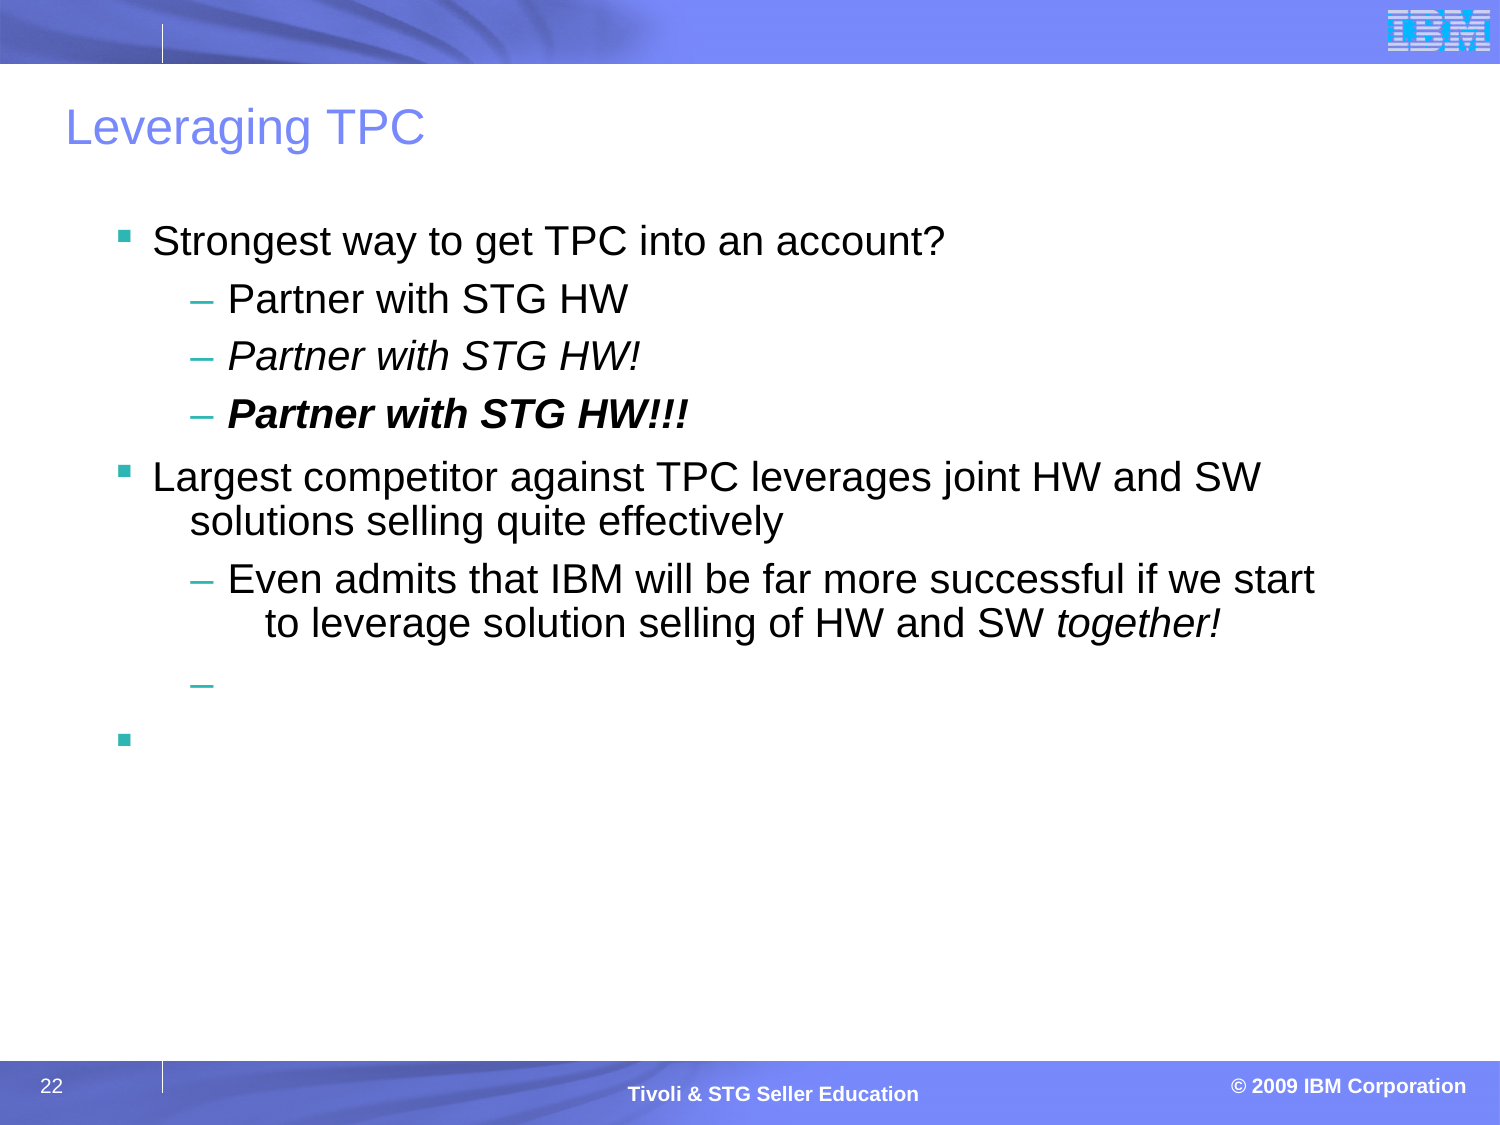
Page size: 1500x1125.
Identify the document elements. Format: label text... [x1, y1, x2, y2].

picture [0, 1061, 1500, 1125]
list Strongest way to get TPC into an account? Partner with STG HW Partner with STG HW! Partner with STG HW!!! Largest competitor against TPC leverages joint HW and SW solutions selling quite effectively Even admits that IBM will be far more successful if we start to leverage solution selling of HW and SW together! [99, 212, 1376, 863]
title Leveraging TPC [50, 80, 1403, 163]
text_box 1 [25, 1066, 101, 1120]
picture [0, 0, 1500, 64]
